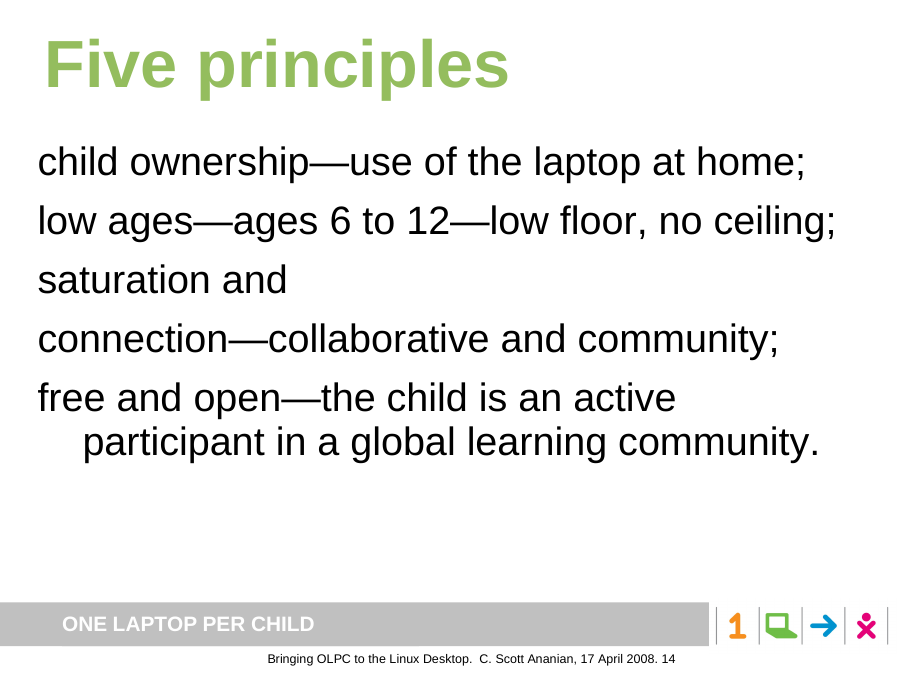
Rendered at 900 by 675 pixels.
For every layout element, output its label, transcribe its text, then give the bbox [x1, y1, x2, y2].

picture [709, 598, 897, 654]
list child ownership—use of the laptop at home; low ages—ages 6 to 12—low floor, no ceiling; saturation and connection—collaborative and community; free and open—the child is an active participant in a global learning community. [37, 140, 848, 553]
title Five principles [44, 26, 855, 102]
